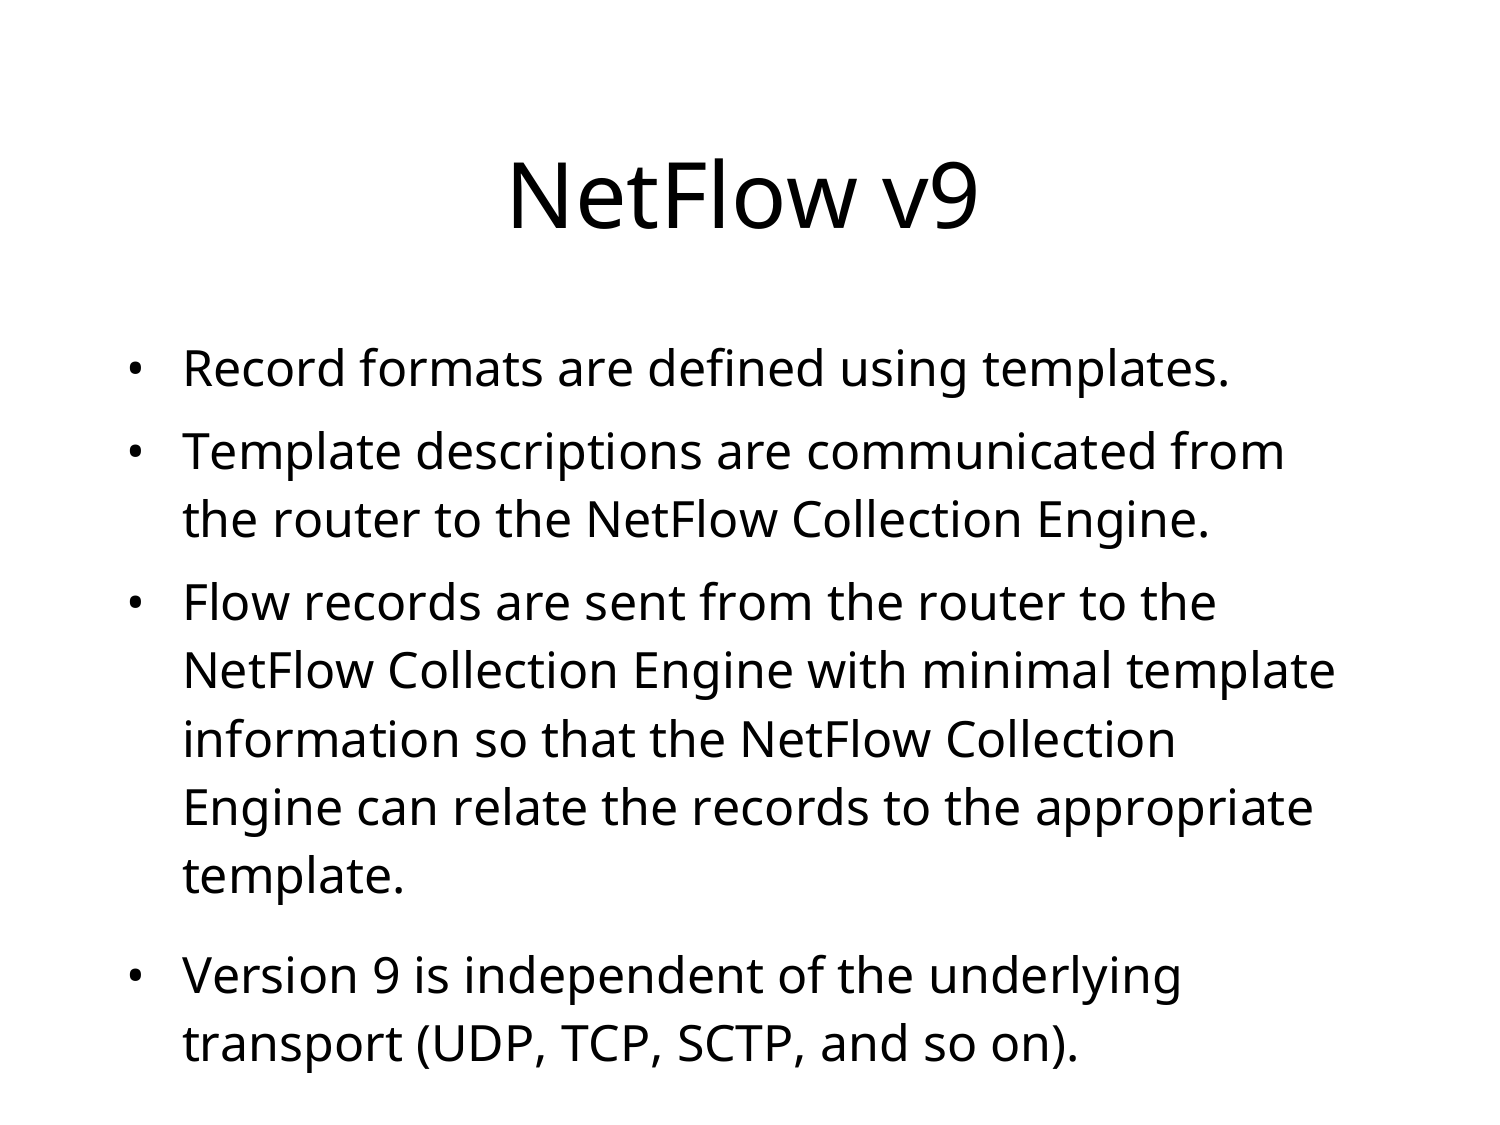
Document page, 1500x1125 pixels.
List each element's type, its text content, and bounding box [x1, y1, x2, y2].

title NetFlow v9 [112, 62, 1388, 324]
list Record formats are defined using templates. Template descriptions are communicated from the router to the NetFlow Collection Engine. Flow records are sent from the router to the NetFlow Collection Engine with minimal template information so that the NetFlow Collection Engine can relate the records to the appropriate template. Version 9 is independent of the underlying transport (UDP, TCP, SCTP, and so on). [112, 324, 1388, 1125]
